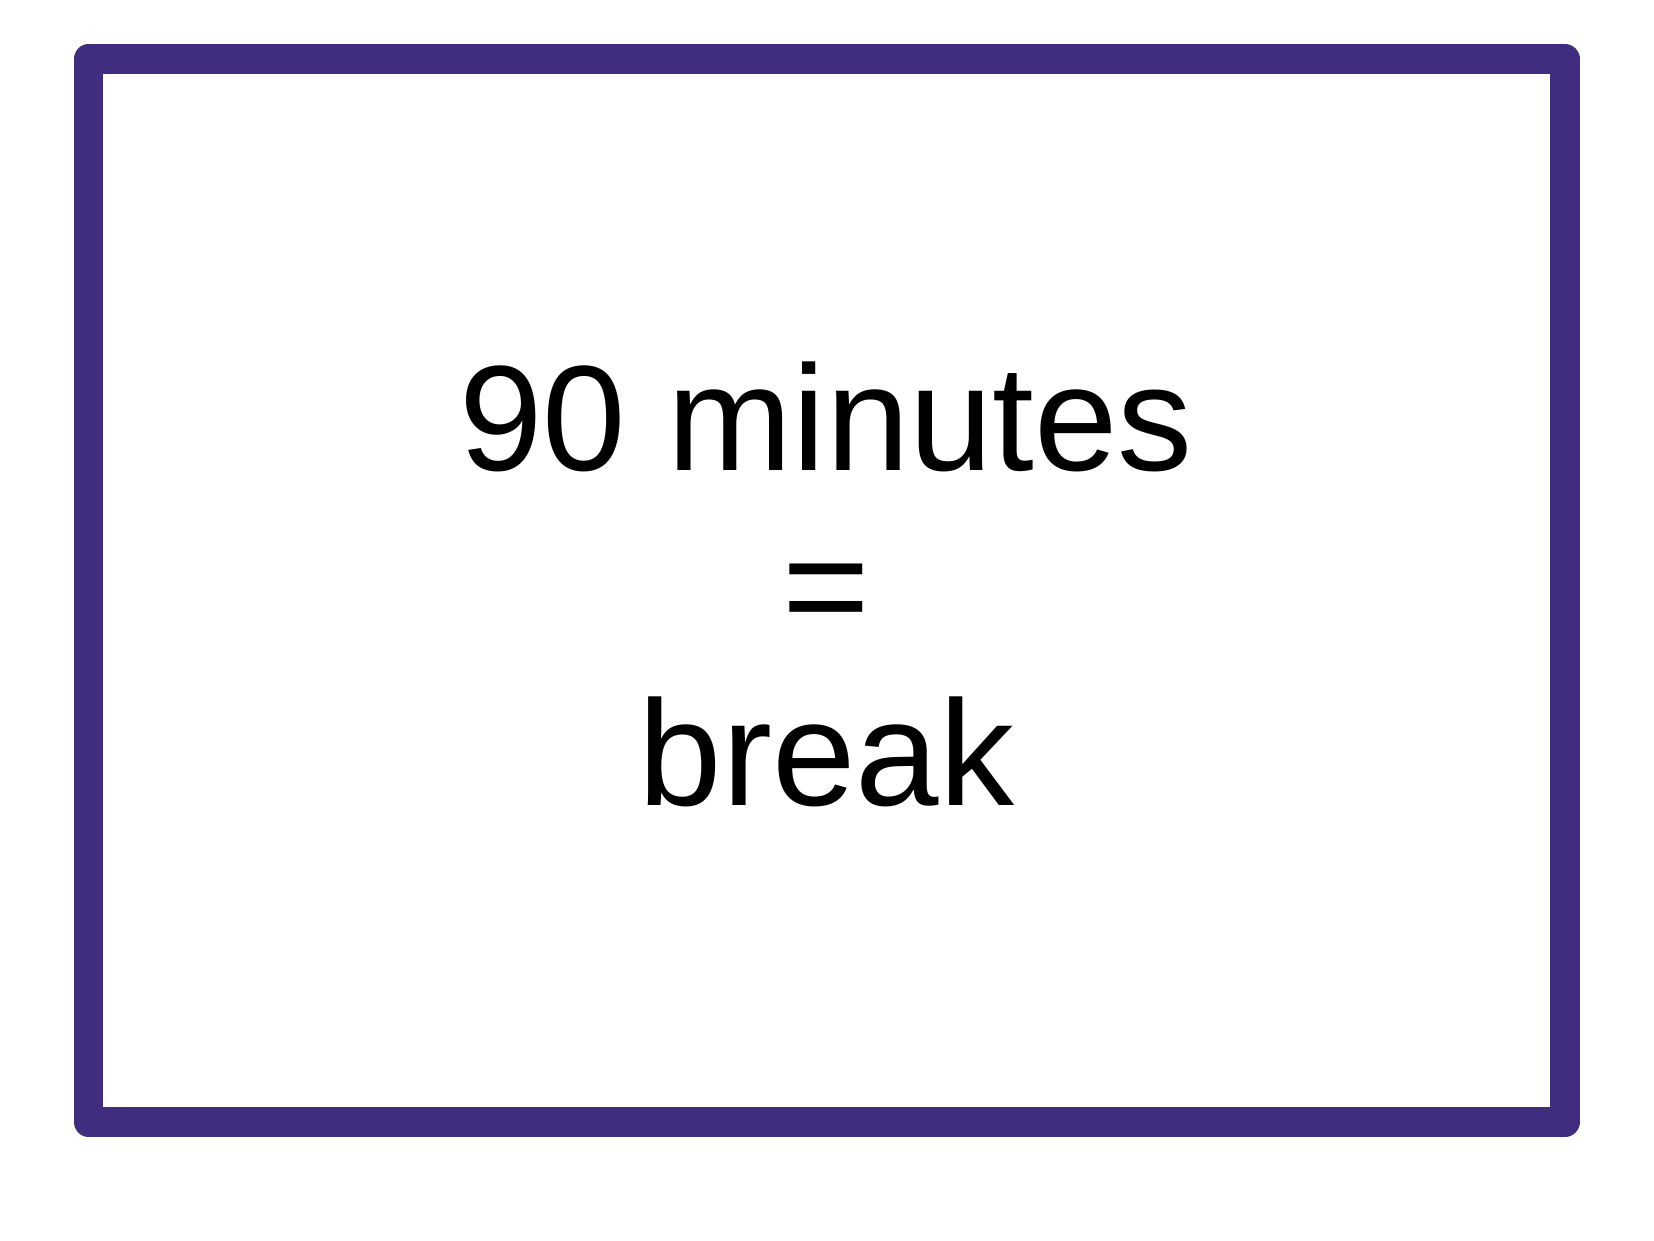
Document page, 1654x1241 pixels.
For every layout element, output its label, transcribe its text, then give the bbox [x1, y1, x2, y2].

title 90 minutes = break [82, 49, 1571, 1123]
